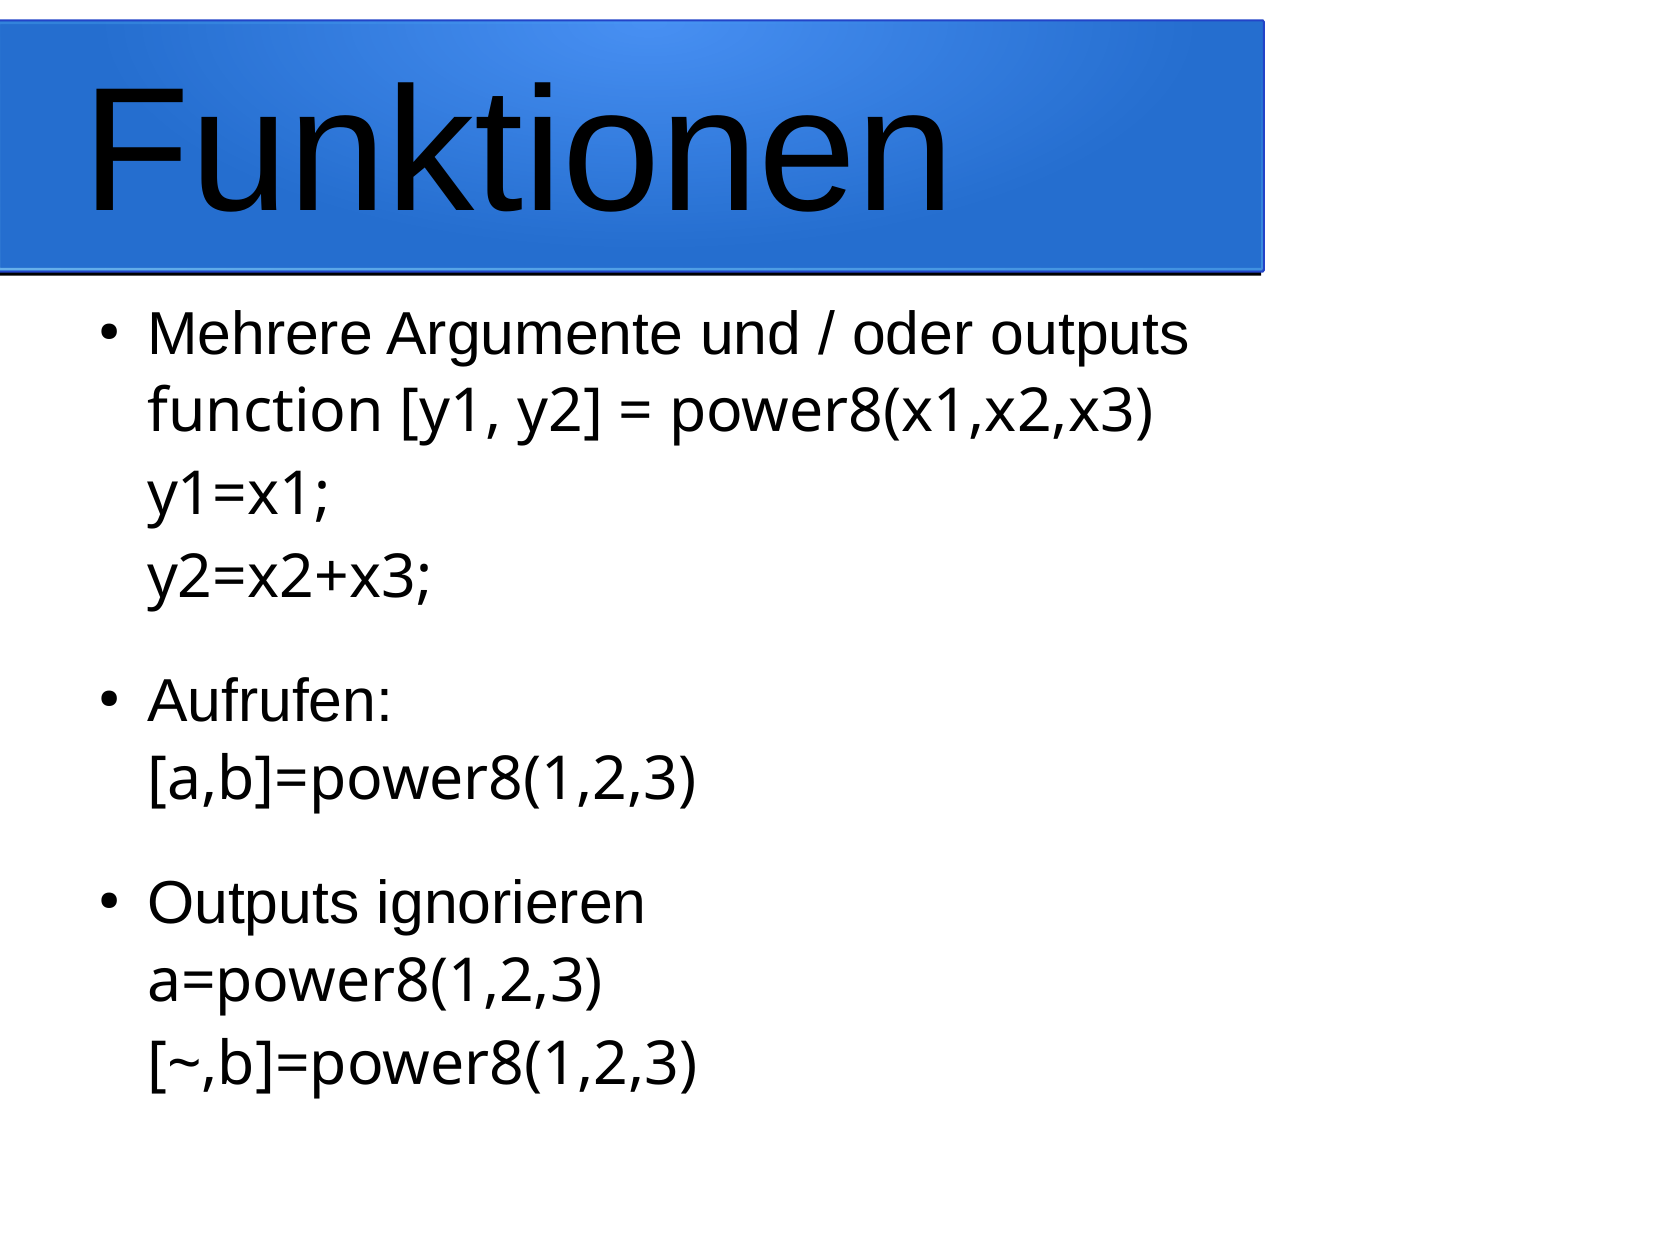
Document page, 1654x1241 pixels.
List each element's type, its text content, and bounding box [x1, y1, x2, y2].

list Mehrere Argumente und / oder outputs function [y1, y2] = power8(x1,x2,x3) y1=x1; y2=x2+x3; Aufrufen: [a,b]=power8(1,2,3) Outputs ignorieren a=power8(1,2,3) [~,b]=power8(1,2,3) [82, 299, 1571, 1171]
title Funktionen [82, 47, 1235, 252]
